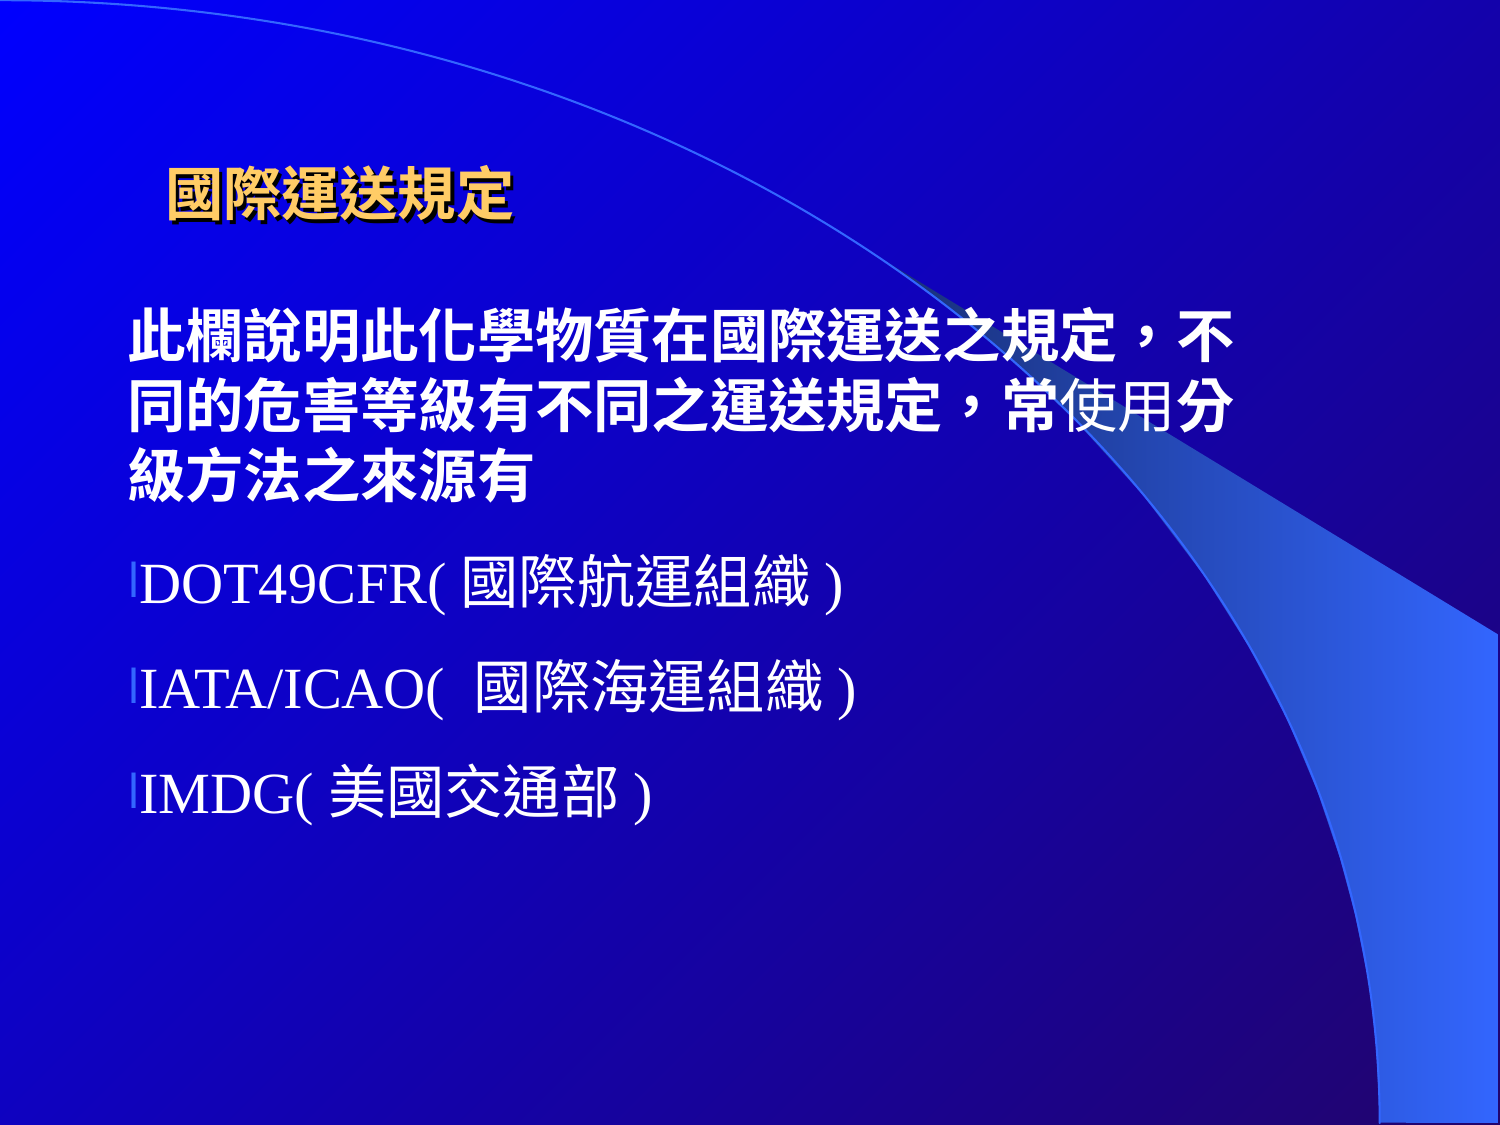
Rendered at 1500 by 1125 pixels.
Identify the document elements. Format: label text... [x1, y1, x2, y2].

text_box 此欄說明此化學物質在國際運送之規定，不同的危害等級有不同之運送規定，常使用分級方法之來源有 DOT49CFR(國際航運組織) IATA/ICAO( 國際海運組織) IMDG(美國交通部) [112, 292, 1275, 833]
text_box 國際運送規定 [150, 150, 530, 235]
